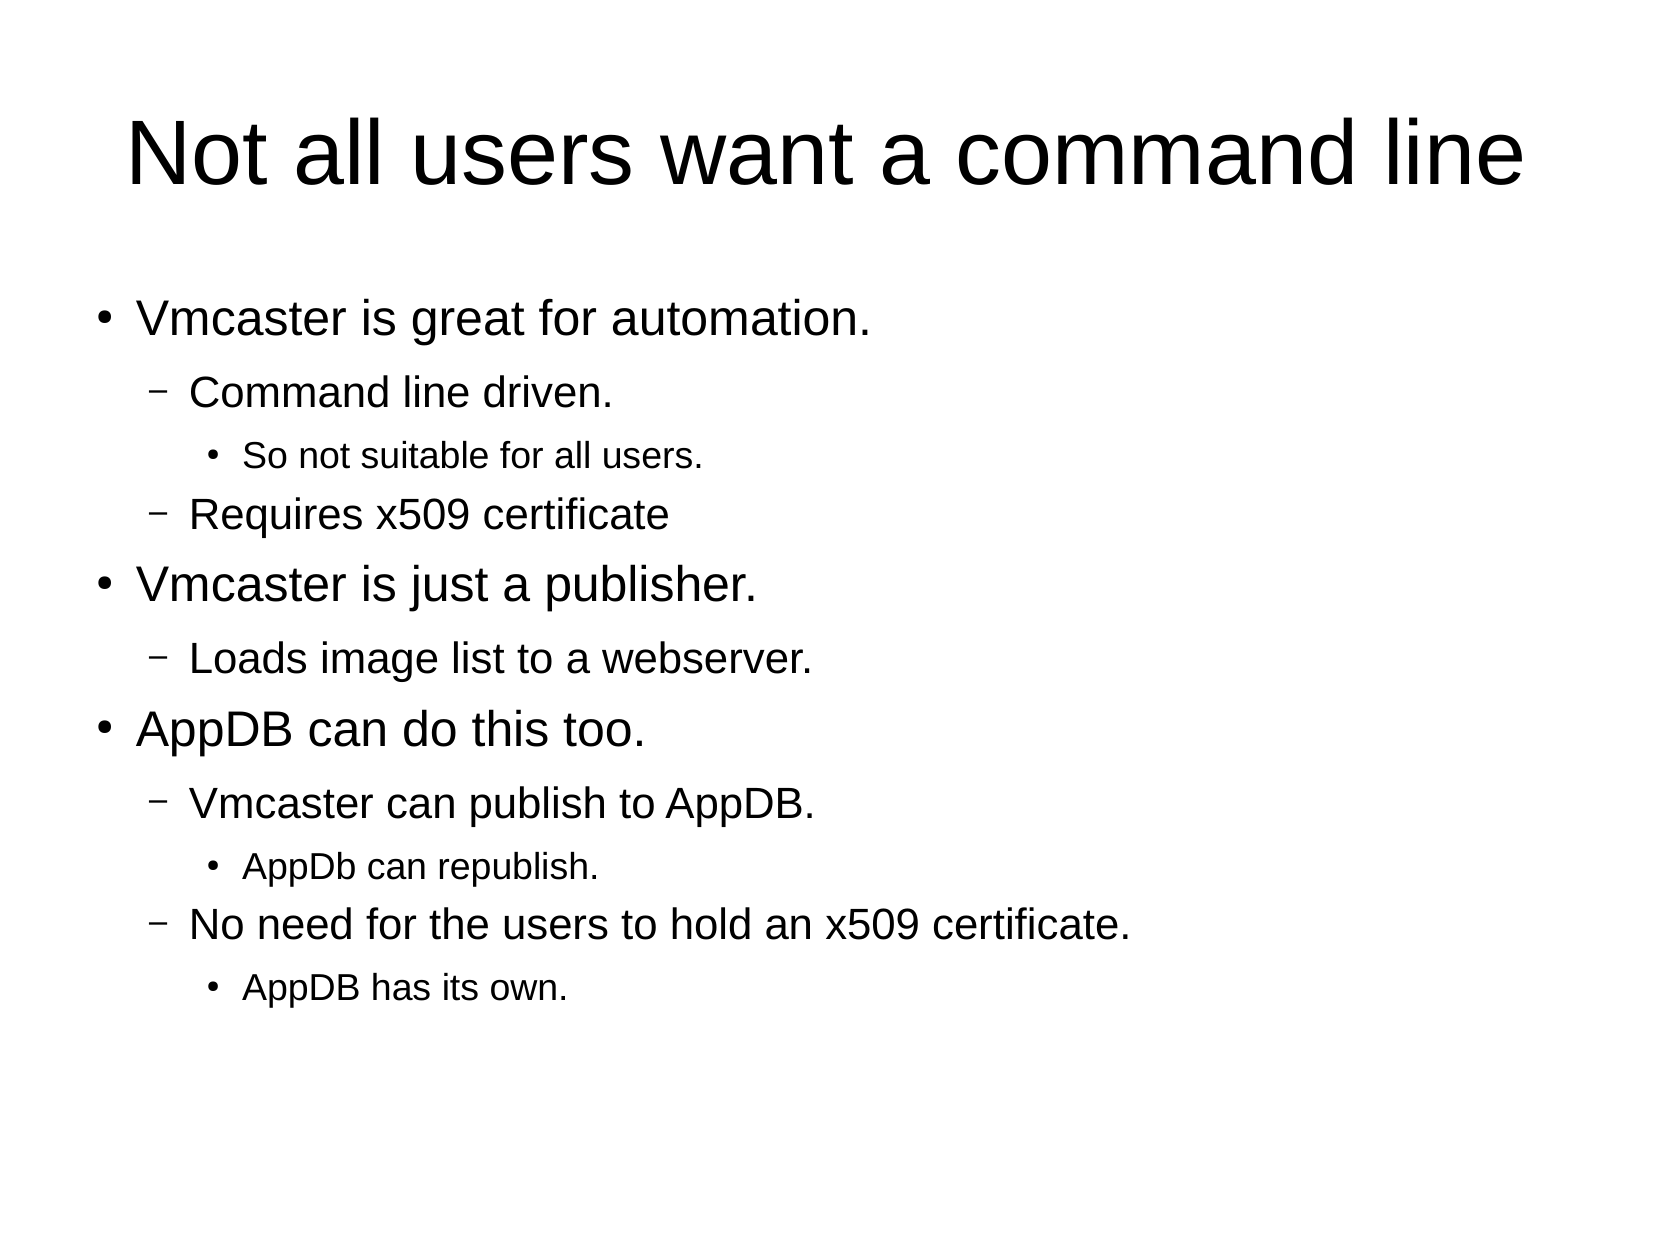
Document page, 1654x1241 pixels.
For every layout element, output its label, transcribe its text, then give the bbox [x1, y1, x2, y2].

title Not all users want a command line [82, 49, 1571, 257]
list Vmcaster is great for automation. Command line driven. So not suitable for all users. Requires x509 certificate Vmcaster is just a publisher. Loads image list to a webserver. AppDB can do this too. Vmcaster can publish to AppDB. AppDb can republish. No need for the users to hold an x509 certificate. AppDB has its own. [82, 290, 1571, 1010]
